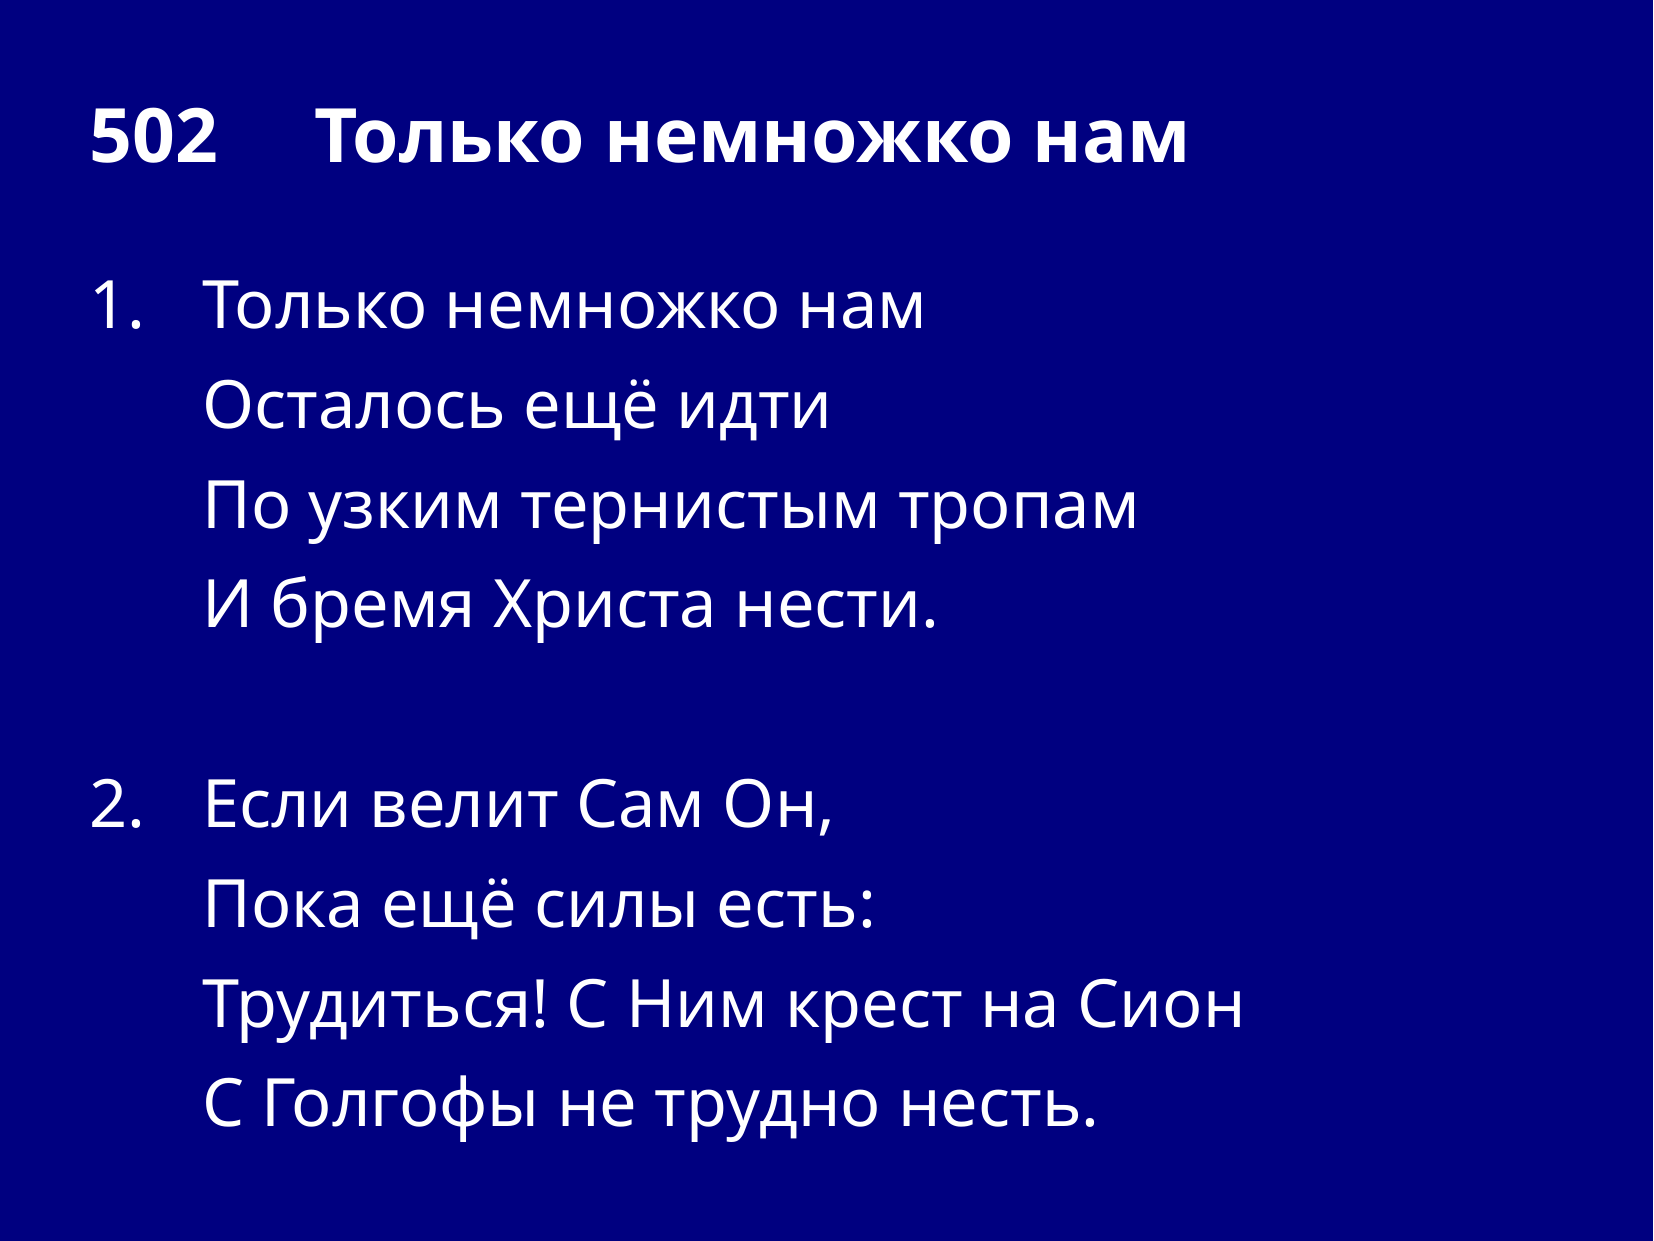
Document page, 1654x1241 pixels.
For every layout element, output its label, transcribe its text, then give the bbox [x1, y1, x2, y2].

text_box 502 Только немножко нам [75, 75, 1576, 188]
text_box 1. Только немножко нам Осталось ещё идти По узким тернистым тропам И бремя Христа нести. 2. Если велит Сам Он, Пока ещё силы есть: Трудиться! С Ним крест на Сион С Голгофы не трудно несть. [75, 188, 1576, 1163]
